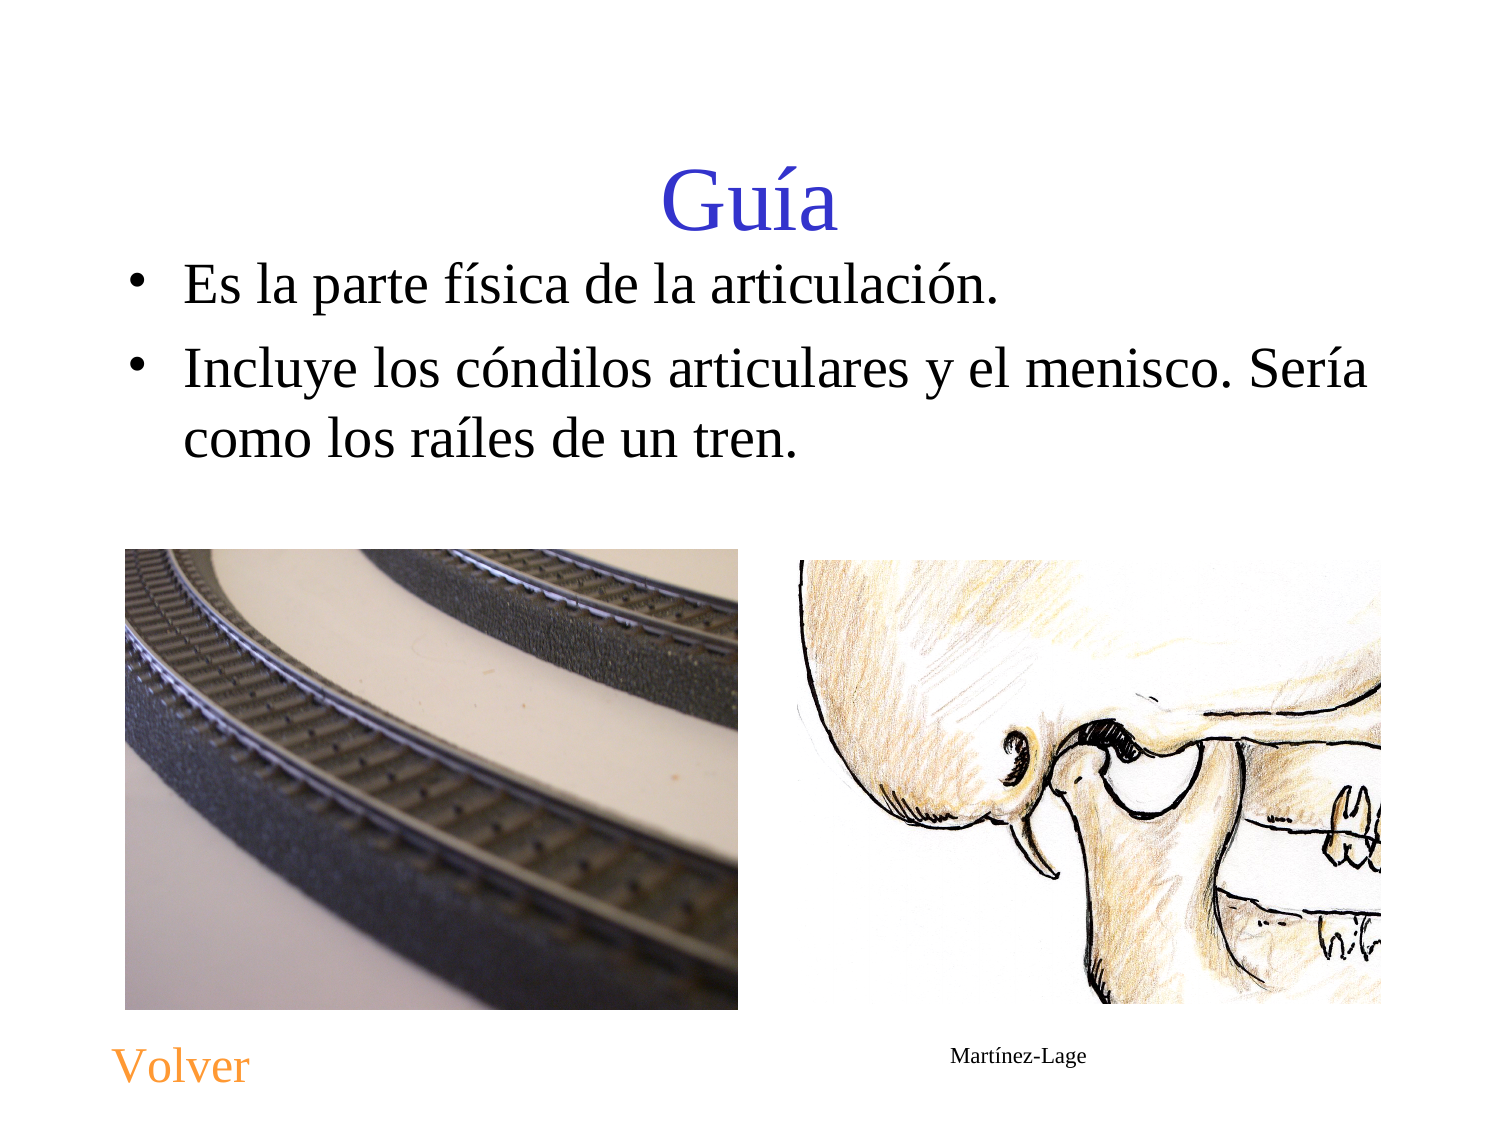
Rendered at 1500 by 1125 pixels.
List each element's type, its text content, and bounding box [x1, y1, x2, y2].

picture [125, 549, 738, 1010]
list Es la parte física de la articulación. Incluye los cóndilos articulares y el menisco. Sería como los raíles de un tren. [112, 237, 1388, 563]
text_box Martínez-Lage [885, 1033, 1152, 1076]
picture [797, 560, 1381, 1004]
title Guía [112, 99, 1388, 237]
text_box Volver [75, 1024, 288, 1101]
